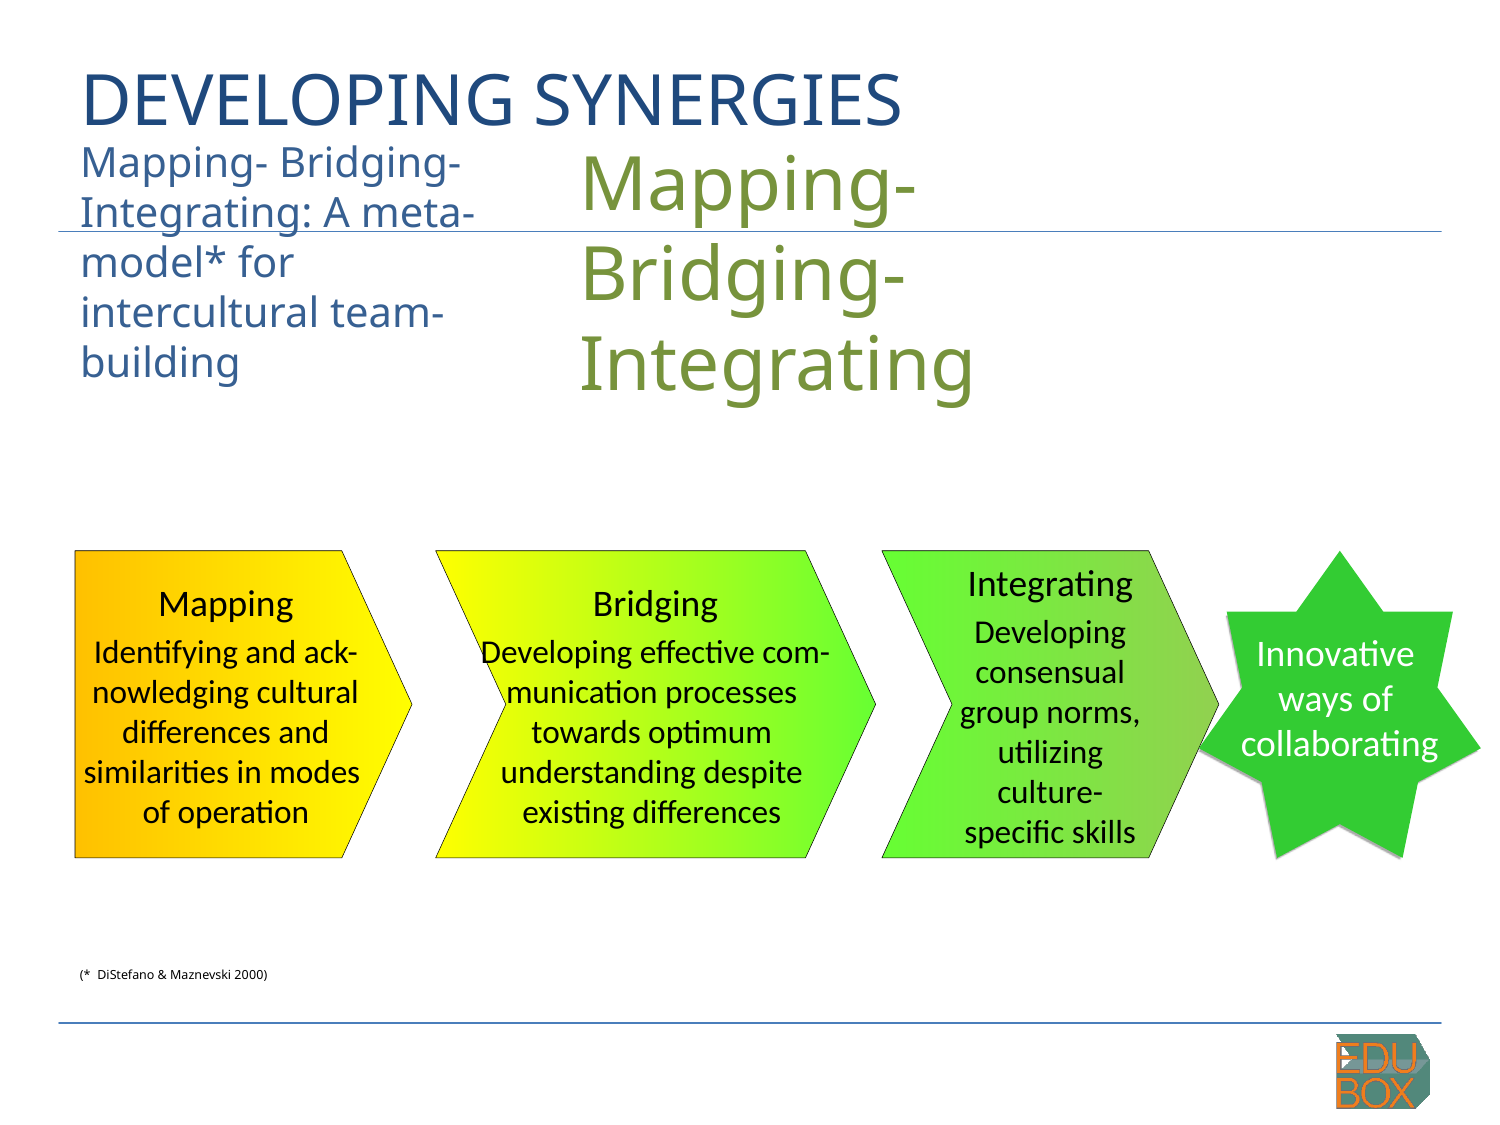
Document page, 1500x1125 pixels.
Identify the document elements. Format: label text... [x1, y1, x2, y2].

text_box Mapping Identifying and ack-nowledging cultural differences and similarities in modes of operation [75, 550, 413, 858]
text_box Innovative ways of collaborating [1198, 550, 1481, 858]
picture [1328, 1028, 1437, 1114]
list Mapping-Bridging-Integrating [64, 153, 1400, 247]
text_box (* DiStefano & Maznevski 2000) [64, 959, 279, 990]
list Mapping- Bridging- Integrating: A meta-model* for intercultural team-building [75, 255, 1426, 1005]
text_box Bridging Developing effective com- munication processes towards optimum understanding despite existing differences [435, 550, 876, 858]
text_box Integrating Developing consensual group norms, utilizing culture-specific skills [881, 550, 1219, 858]
title DEVELOPING SYNERGIES [64, 42, 1500, 153]
